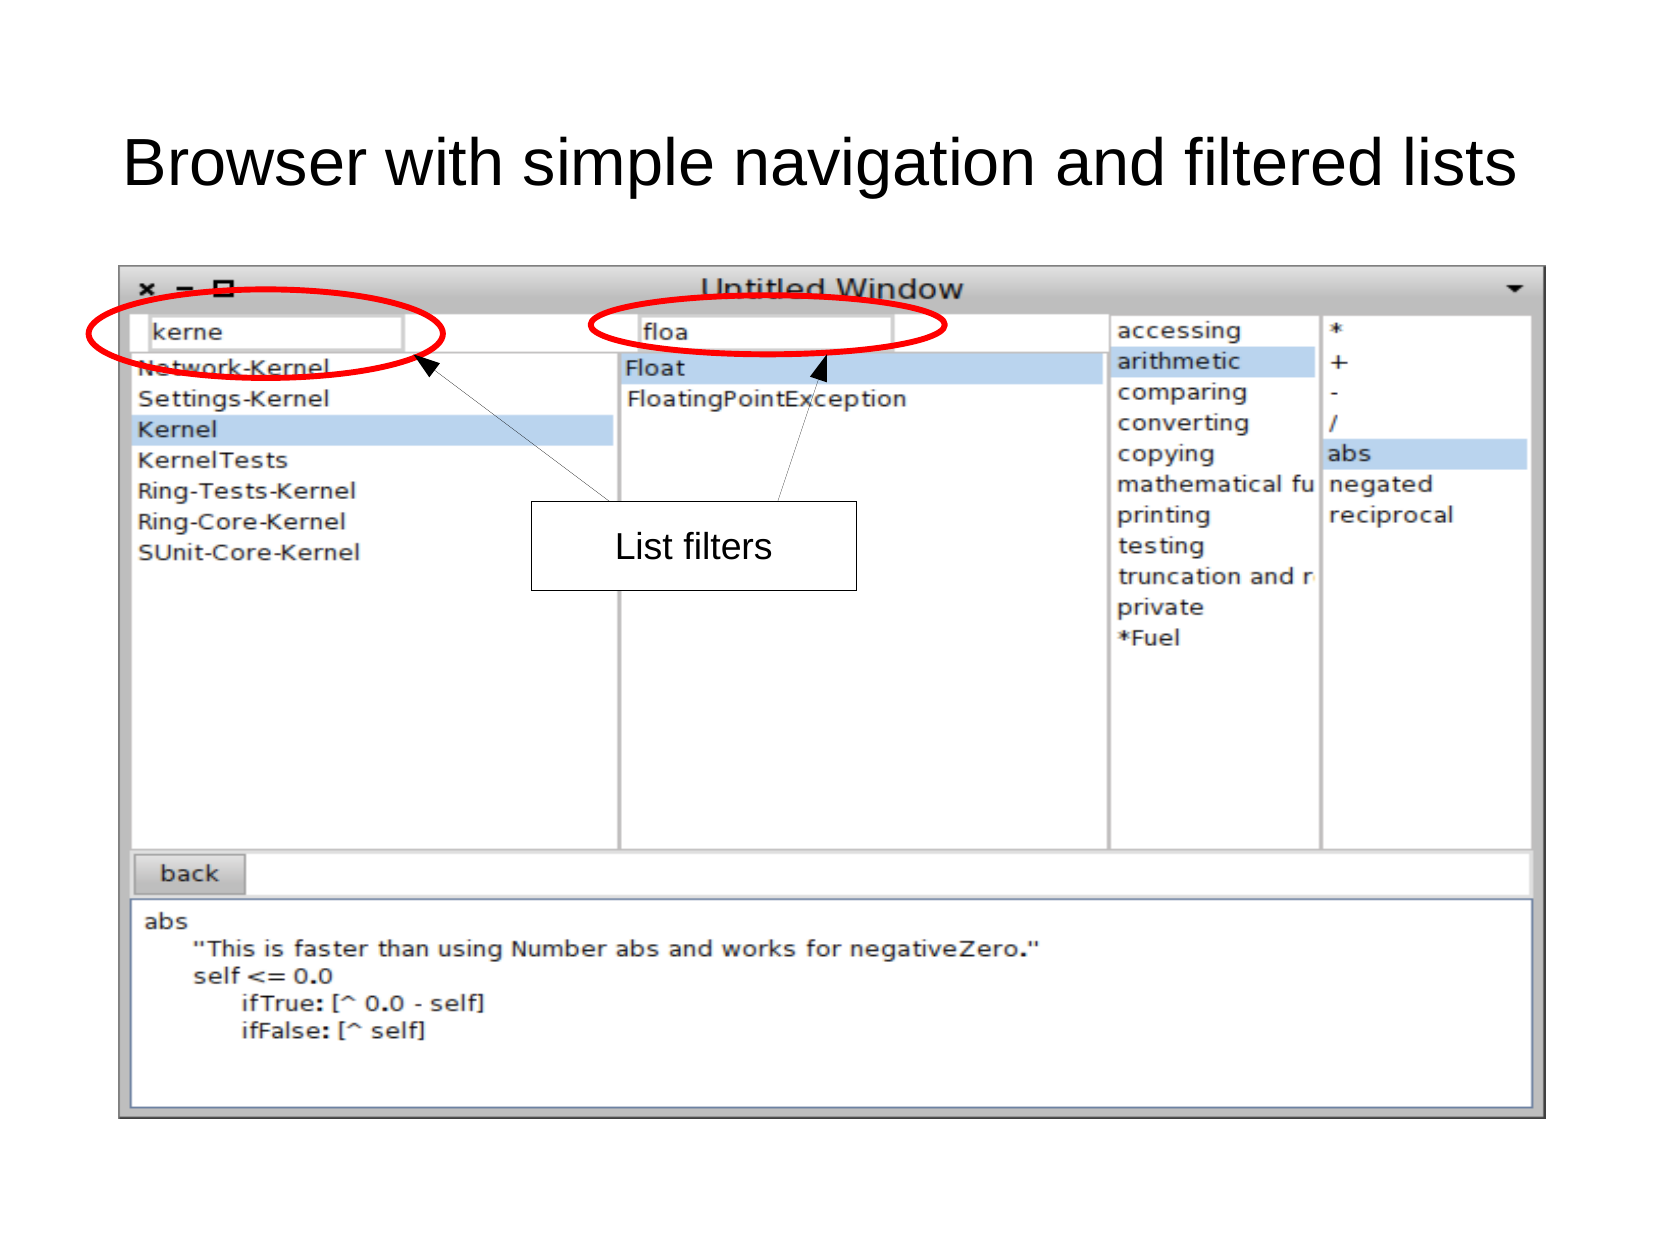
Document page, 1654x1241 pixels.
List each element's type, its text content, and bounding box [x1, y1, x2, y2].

text_box List filters [531, 501, 857, 591]
picture [118, 265, 1546, 1119]
title Browser with simple navigation and filtered lists [76, 58, 1565, 266]
picture [595, 299, 941, 351]
picture [118, 293, 439, 374]
